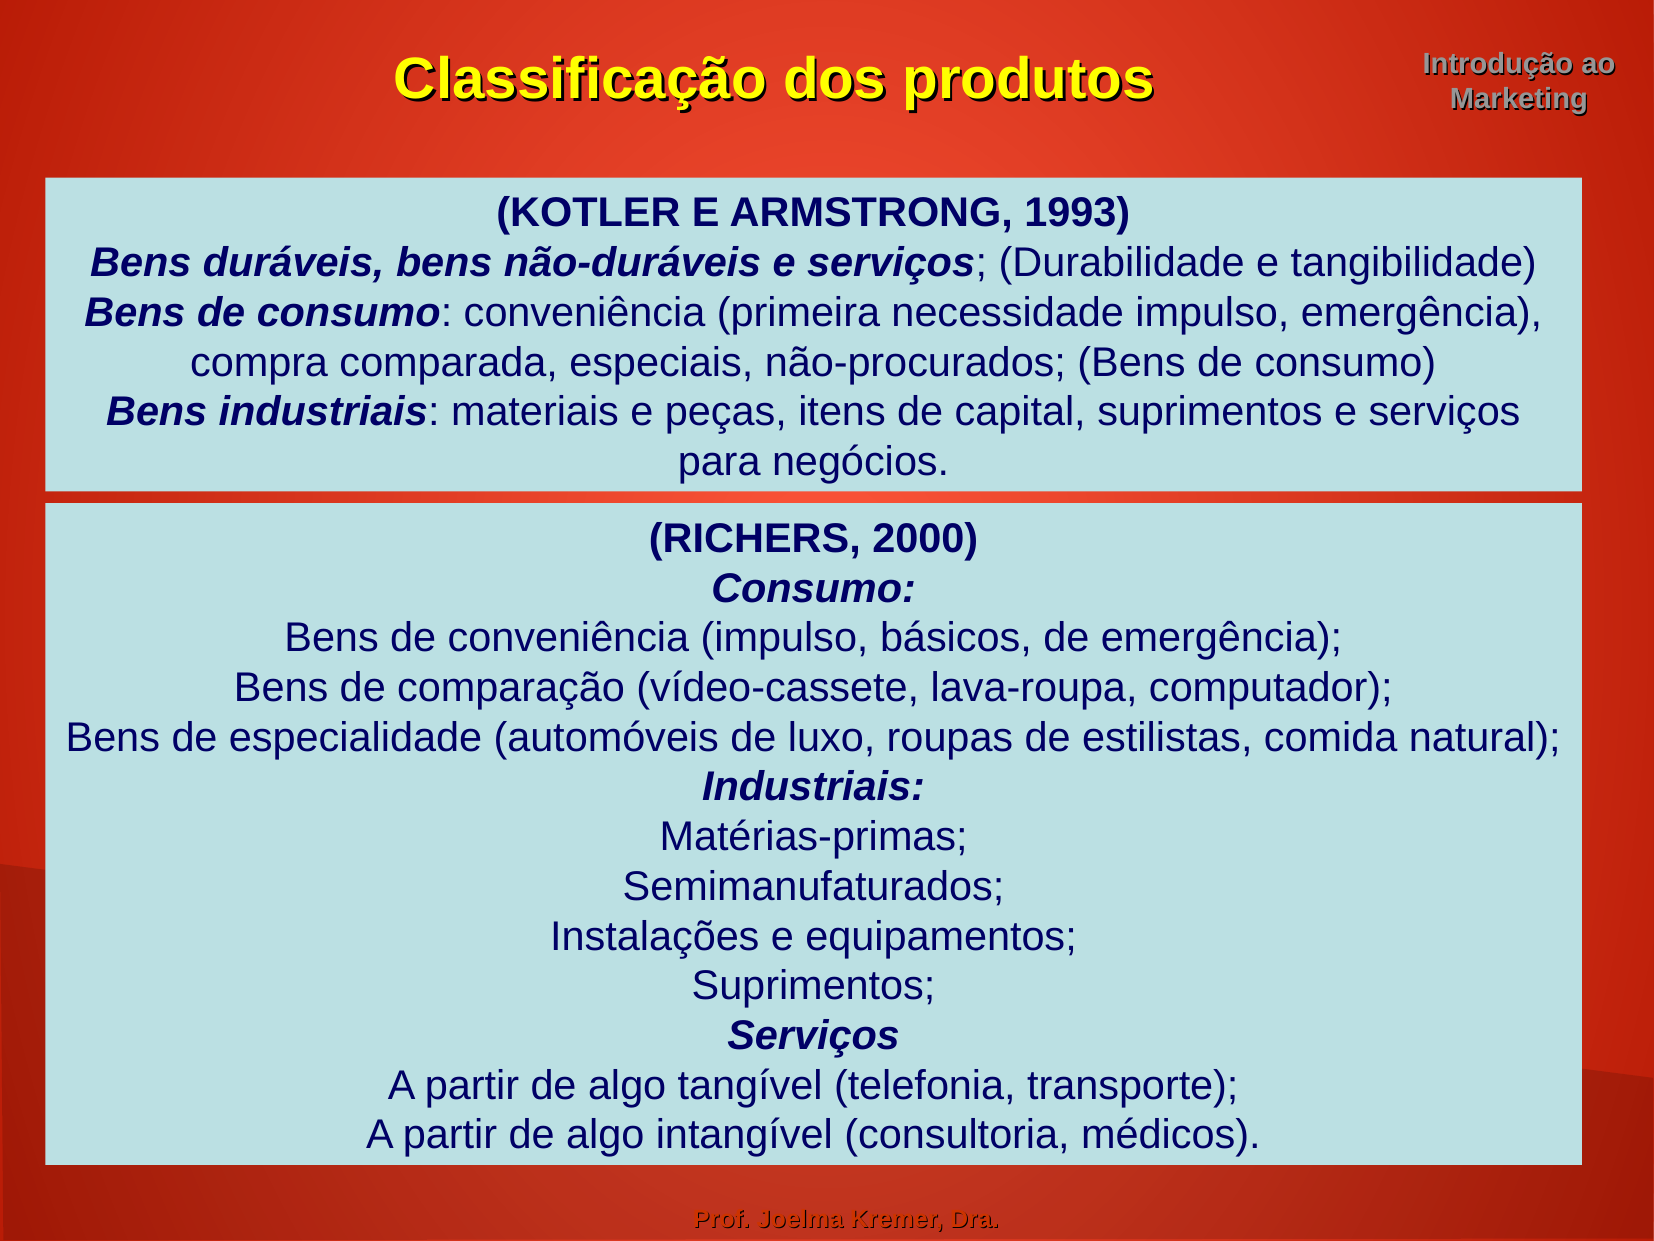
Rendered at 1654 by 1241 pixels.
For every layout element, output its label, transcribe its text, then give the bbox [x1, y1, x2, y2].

text_box Prof. Joelma Kremer, Dra. [566, 1195, 1127, 1241]
text_box (KOTLER E ARMSTRONG, 1993) Bens duráveis, bens não-duráveis e serviços; (Durabilidade e tangibilidade) Bens de consumo: conveniência (primeira necessidade impulso, emergência), compra comparada, especiais, não-procurados; (Bens de consumo) Bens industriais: materiais e peças, itens de capital, suprimentos e serviços para negócios. [45, 177, 1582, 492]
title Introdução ao Marketing [1386, 21, 1652, 139]
text_box Classificação dos produtos [188, 33, 1361, 119]
text_box (RICHERS, 2000) Consumo: Bens de conveniência (impulso, básicos, de emergência); Bens de comparação (vídeo-cassete, lava-roupa, computador); Bens de especialidade (automóveis de luxo, roupas de estilistas, comida natural); Industriais: Matérias-primas; Semimanufaturados; Instalações e equipamentos; Suprimentos; Serviços A partir de algo tangível (telefonia, transporte); A partir de algo intangível (consultoria, médicos). [45, 503, 1582, 1165]
